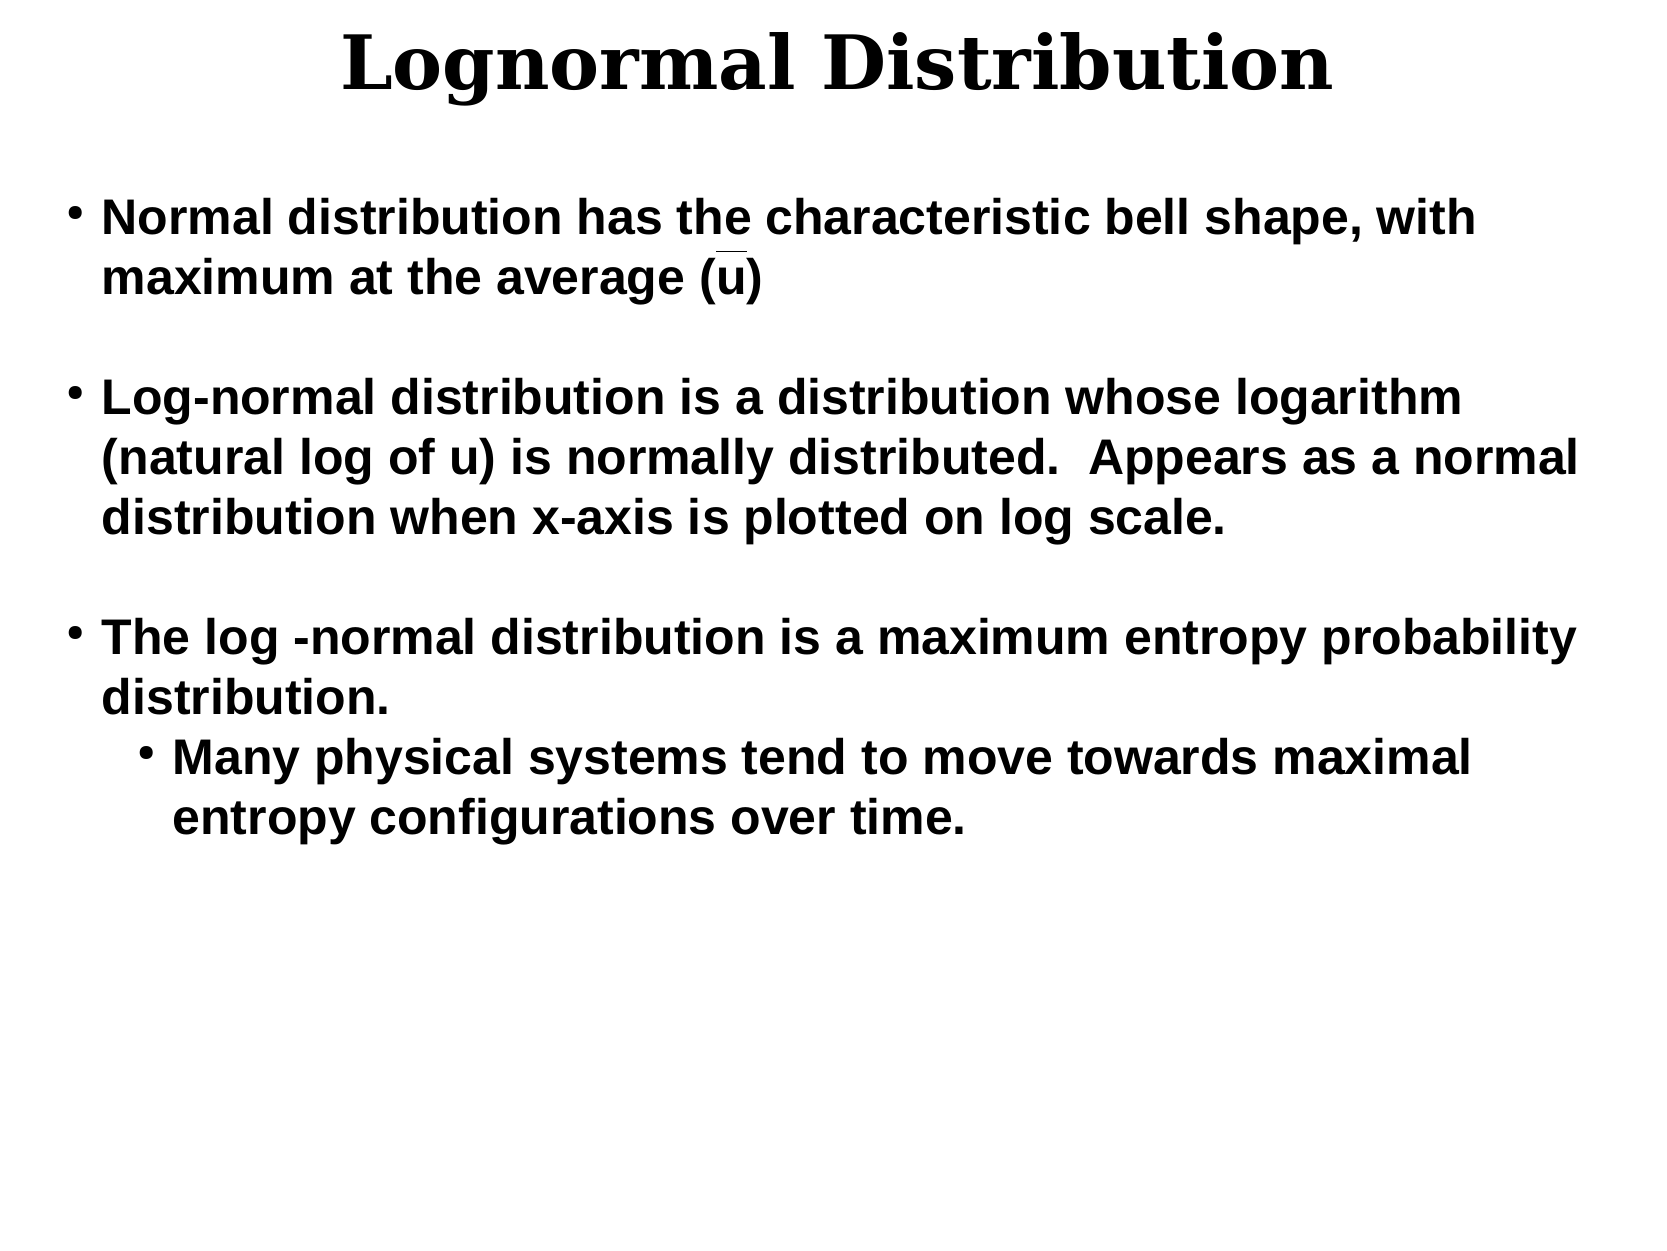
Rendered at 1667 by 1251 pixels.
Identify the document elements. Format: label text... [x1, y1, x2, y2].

text_box Lognormal Distribution [8, 22, 1667, 107]
text_box Normal distribution has the characteristic bell shape, with maximum at the average (u) Log-normal distribution is a distribution whose logarithm (natural log of u) is normally distributed. Appears as a normal distribution when x-axis is plotted on log scale. The log -normal distribution is a maximum entropy probability distribution. Many physical systems tend to move towards maximal entropy configurations over time. [51, 177, 1599, 994]
